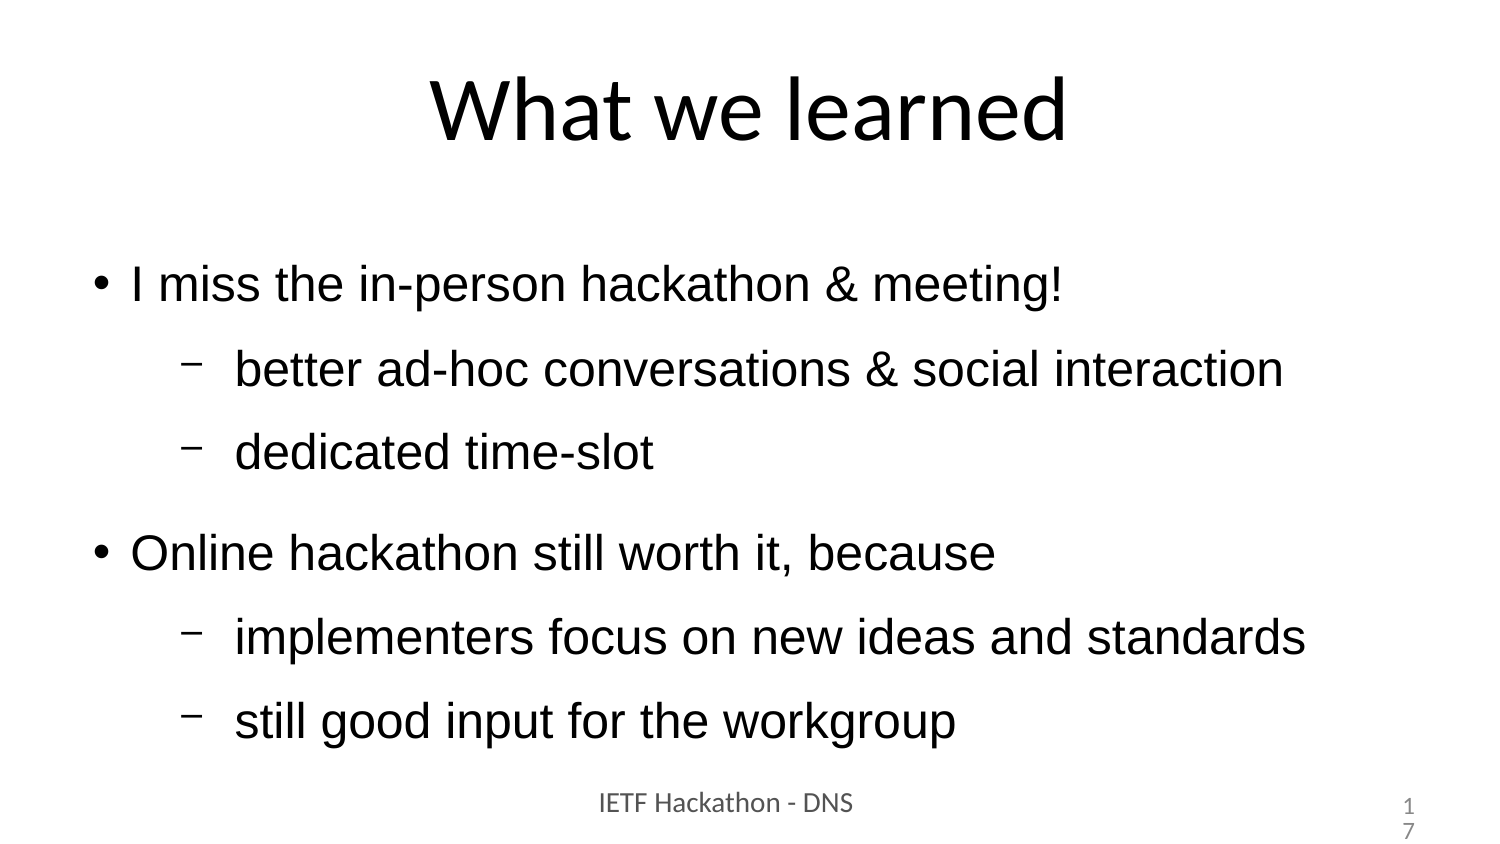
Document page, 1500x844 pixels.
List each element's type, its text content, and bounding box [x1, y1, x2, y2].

list I miss the in-person hackathon & meeting! better ad-hoc conversations & social interaction dedicated time-slot Online hackathon still worth it, because implementers focus on new ideas and standards still good input for the workgroup [85, 251, 1447, 827]
slide_number <getal> [1394, 782, 1425, 827]
title What we learned [75, 33, 1425, 175]
